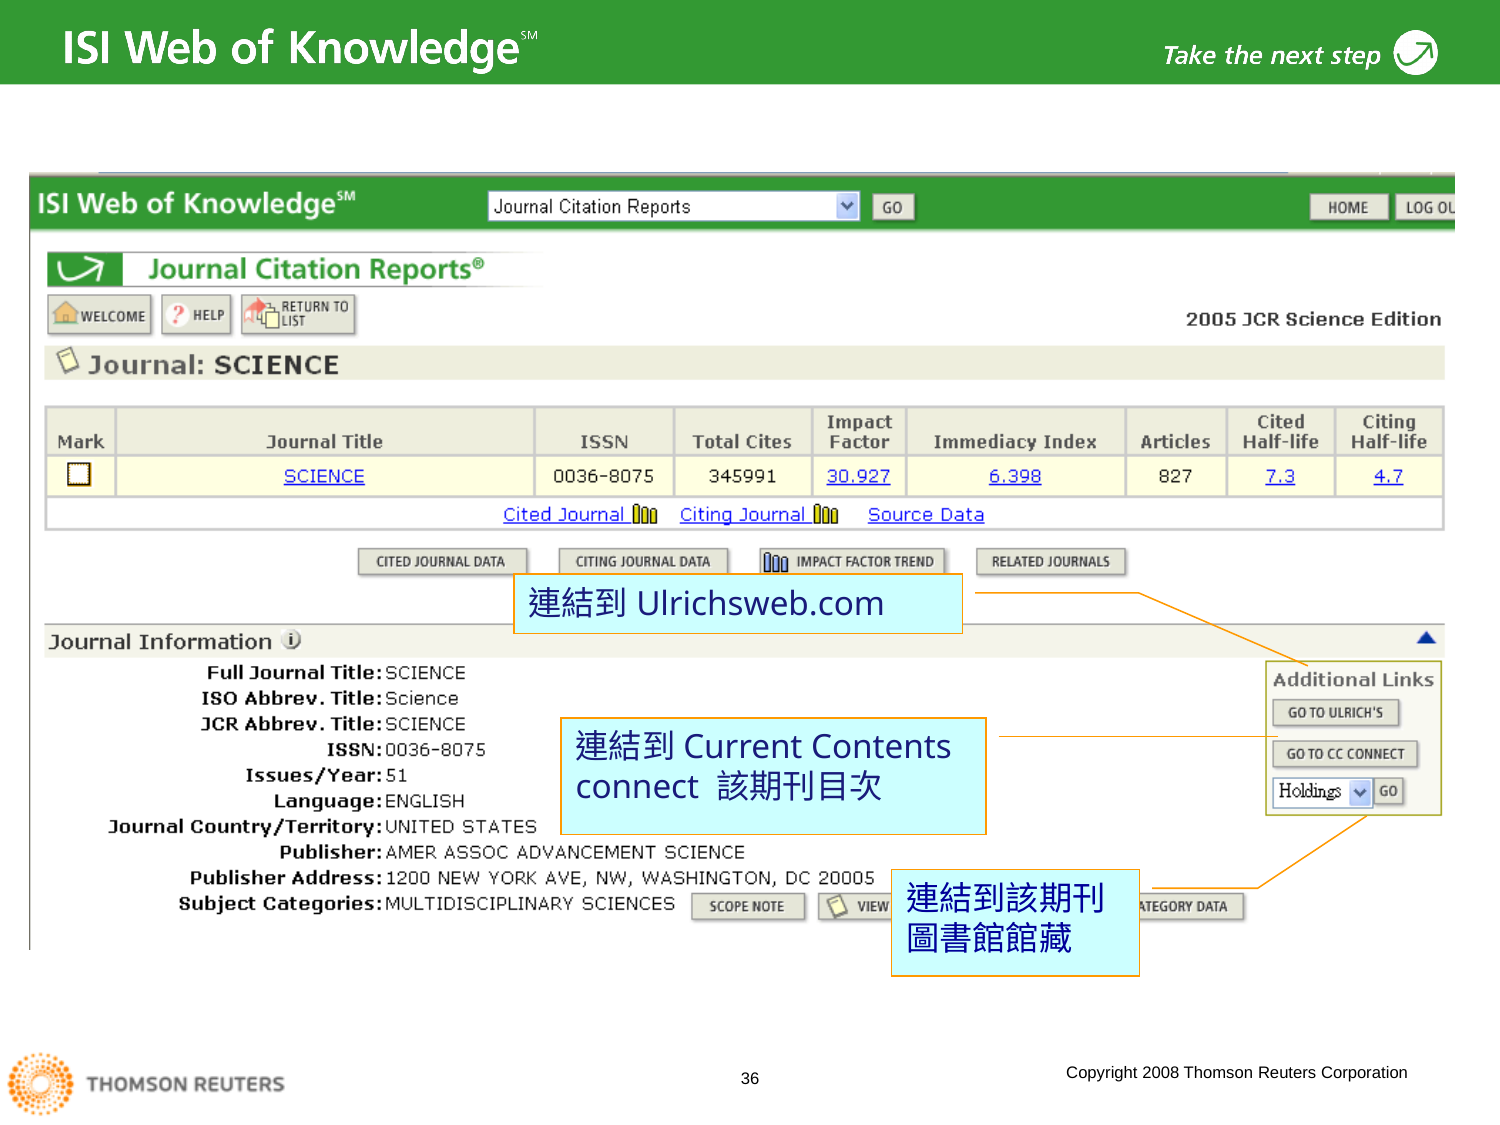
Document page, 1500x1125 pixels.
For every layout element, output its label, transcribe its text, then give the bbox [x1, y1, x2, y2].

text_box 連結到Ulrichsweb.com [514, 574, 963, 634]
text_box 連結到Current Contents connect 該期刊目次 [561, 718, 986, 834]
picture [29, 172, 1455, 950]
text_box 連結到該期刊圖書館館藏 [892, 870, 1140, 976]
